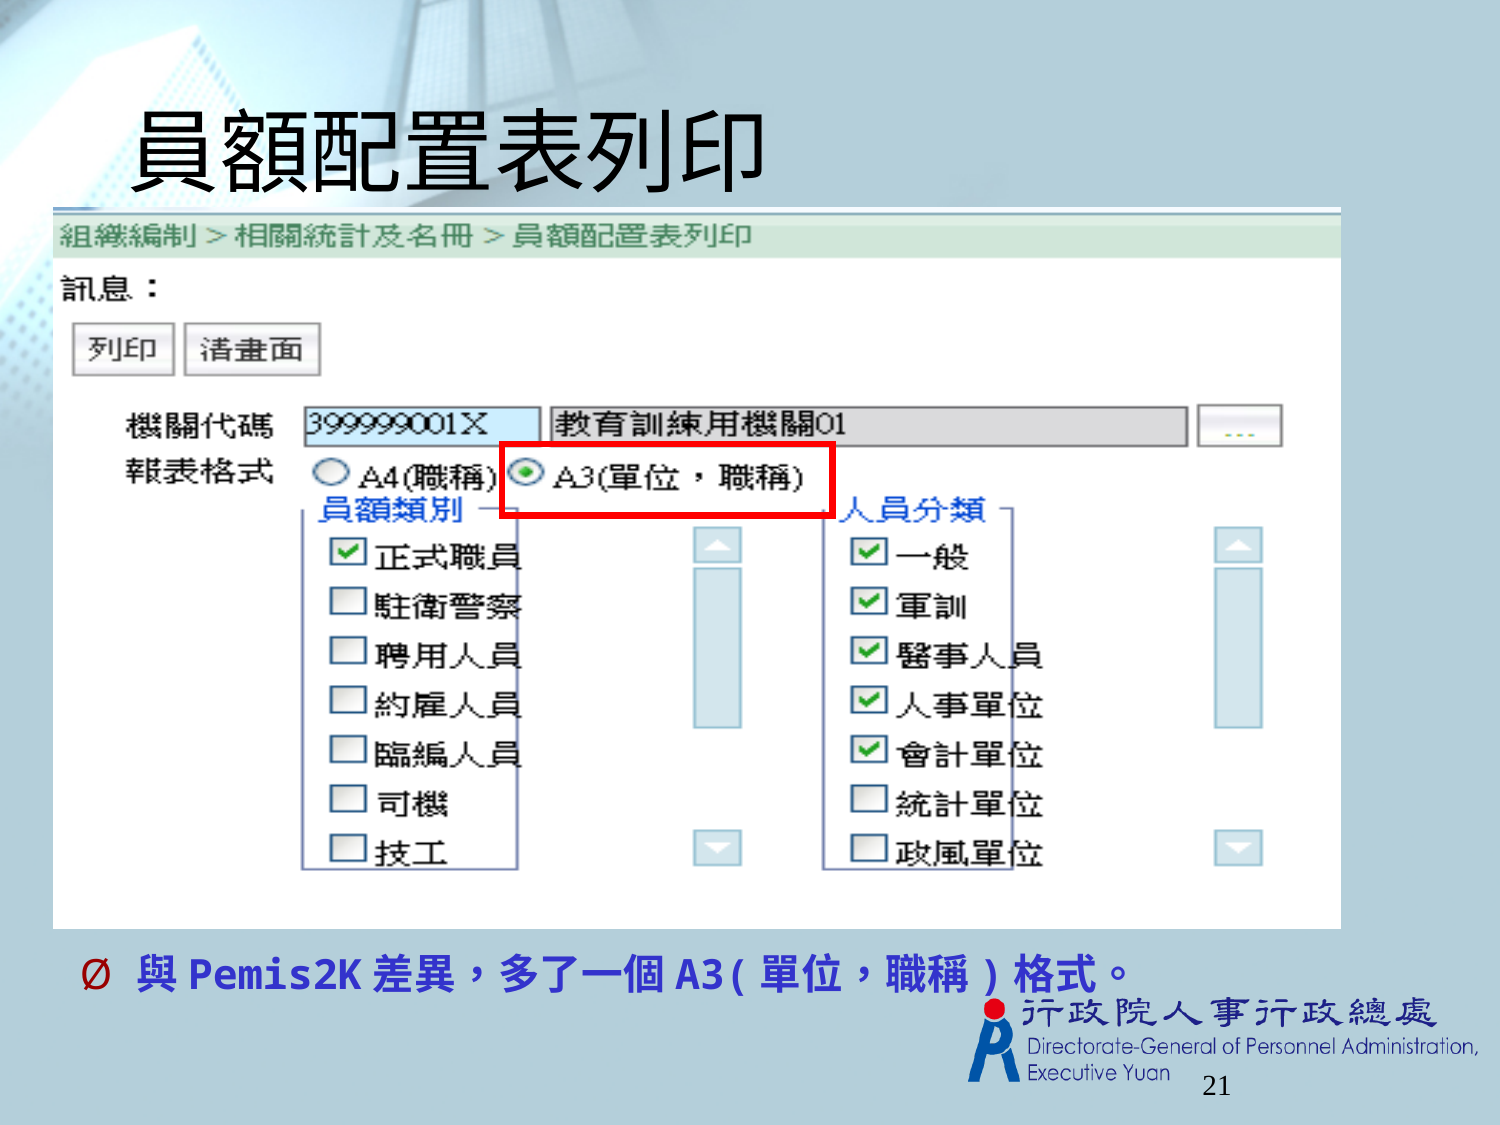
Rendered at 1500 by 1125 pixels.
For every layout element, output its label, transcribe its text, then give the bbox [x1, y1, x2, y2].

title 員額配置表列印 [112, 54, 1388, 243]
text_box 與Pemis2K差異，多了一個A3(單位，職稱)格式。 [65, 941, 1340, 1056]
picture [53, 208, 1341, 929]
text_box [1187, 1058, 1500, 1124]
